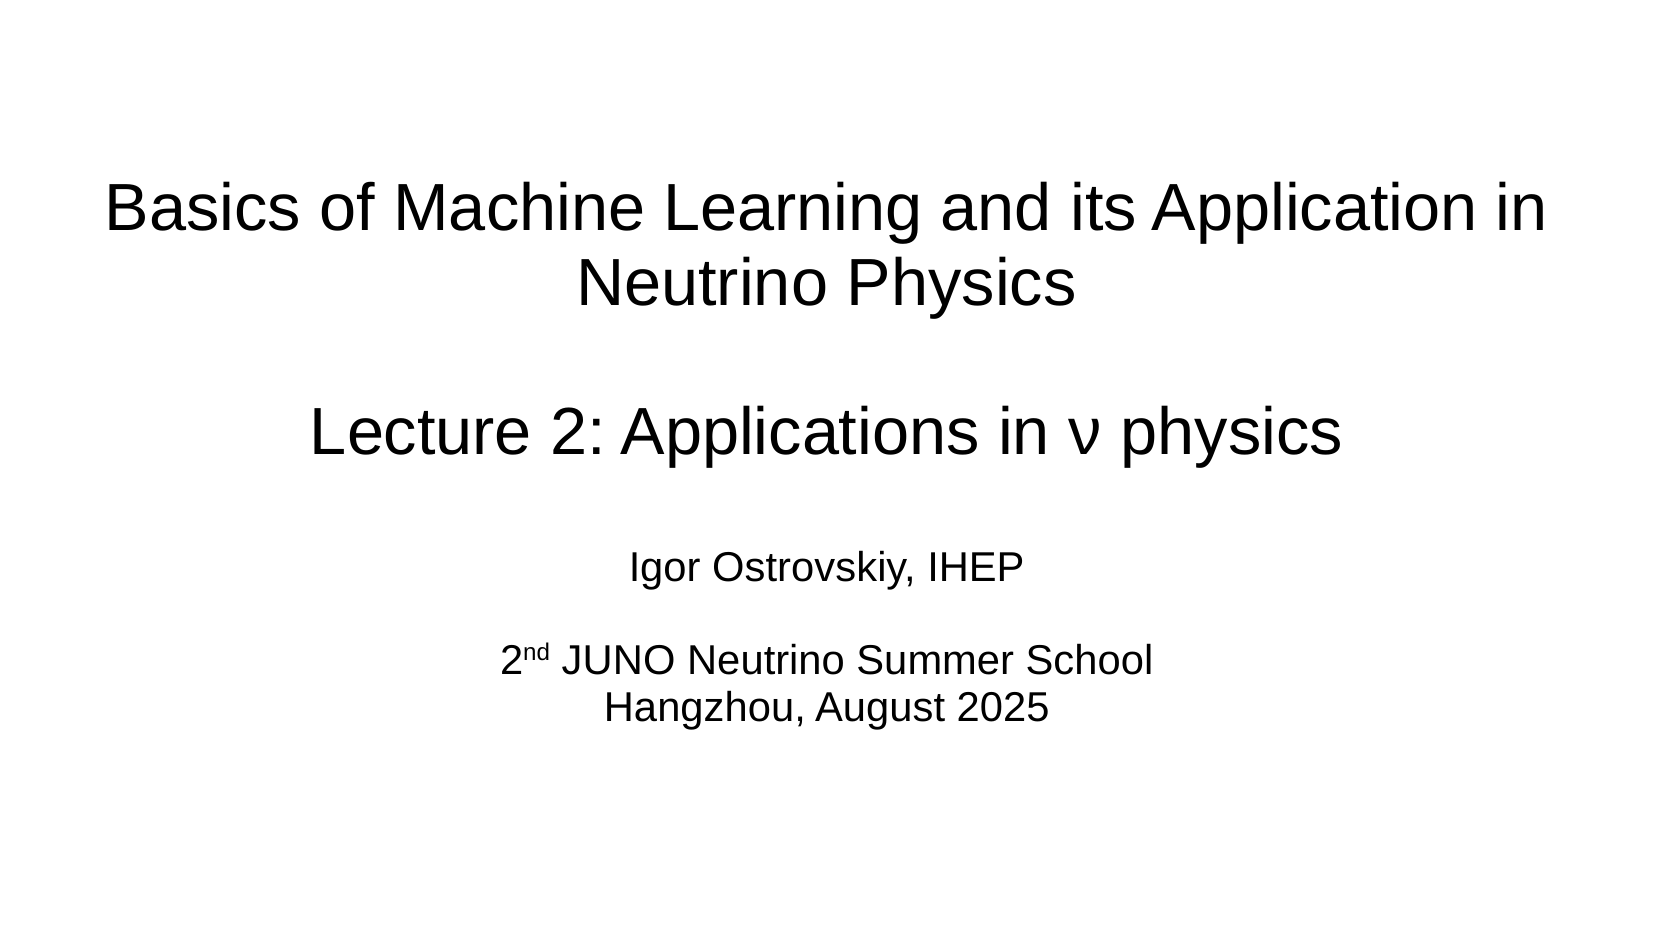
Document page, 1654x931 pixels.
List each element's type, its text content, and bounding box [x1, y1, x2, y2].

subtitle Basics of Machine Learning and its Application in Neutrino Physics Lecture 2: Applications in ν physics Igor Ostrovskiy, IHEP 2nd JUNO Neutrino Summer School Hangzhou, August 2025 [82, 37, 1571, 863]
